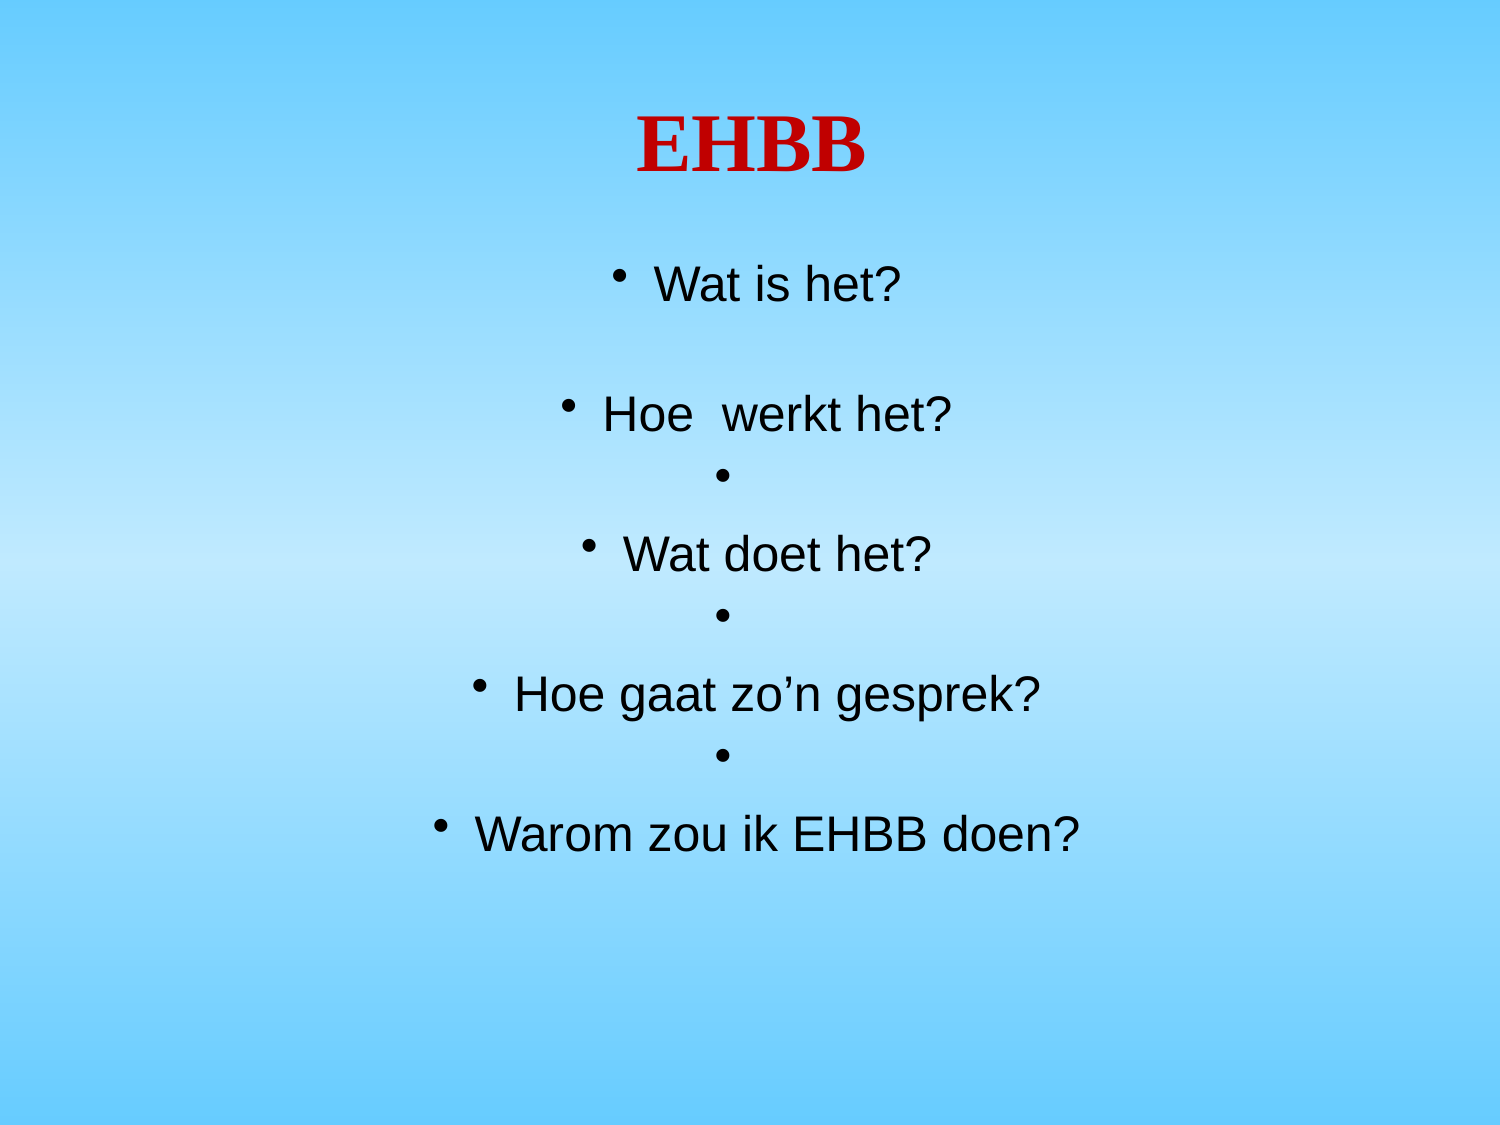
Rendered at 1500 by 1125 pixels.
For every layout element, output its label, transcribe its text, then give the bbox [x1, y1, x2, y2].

title EHBB [83, 70, 1359, 206]
list Wat is het? Hoe werkt het? Wat doet het? Hoe gaat zo’n gesprek? Warom zou ik EHBB doen? [119, 244, 1395, 998]
